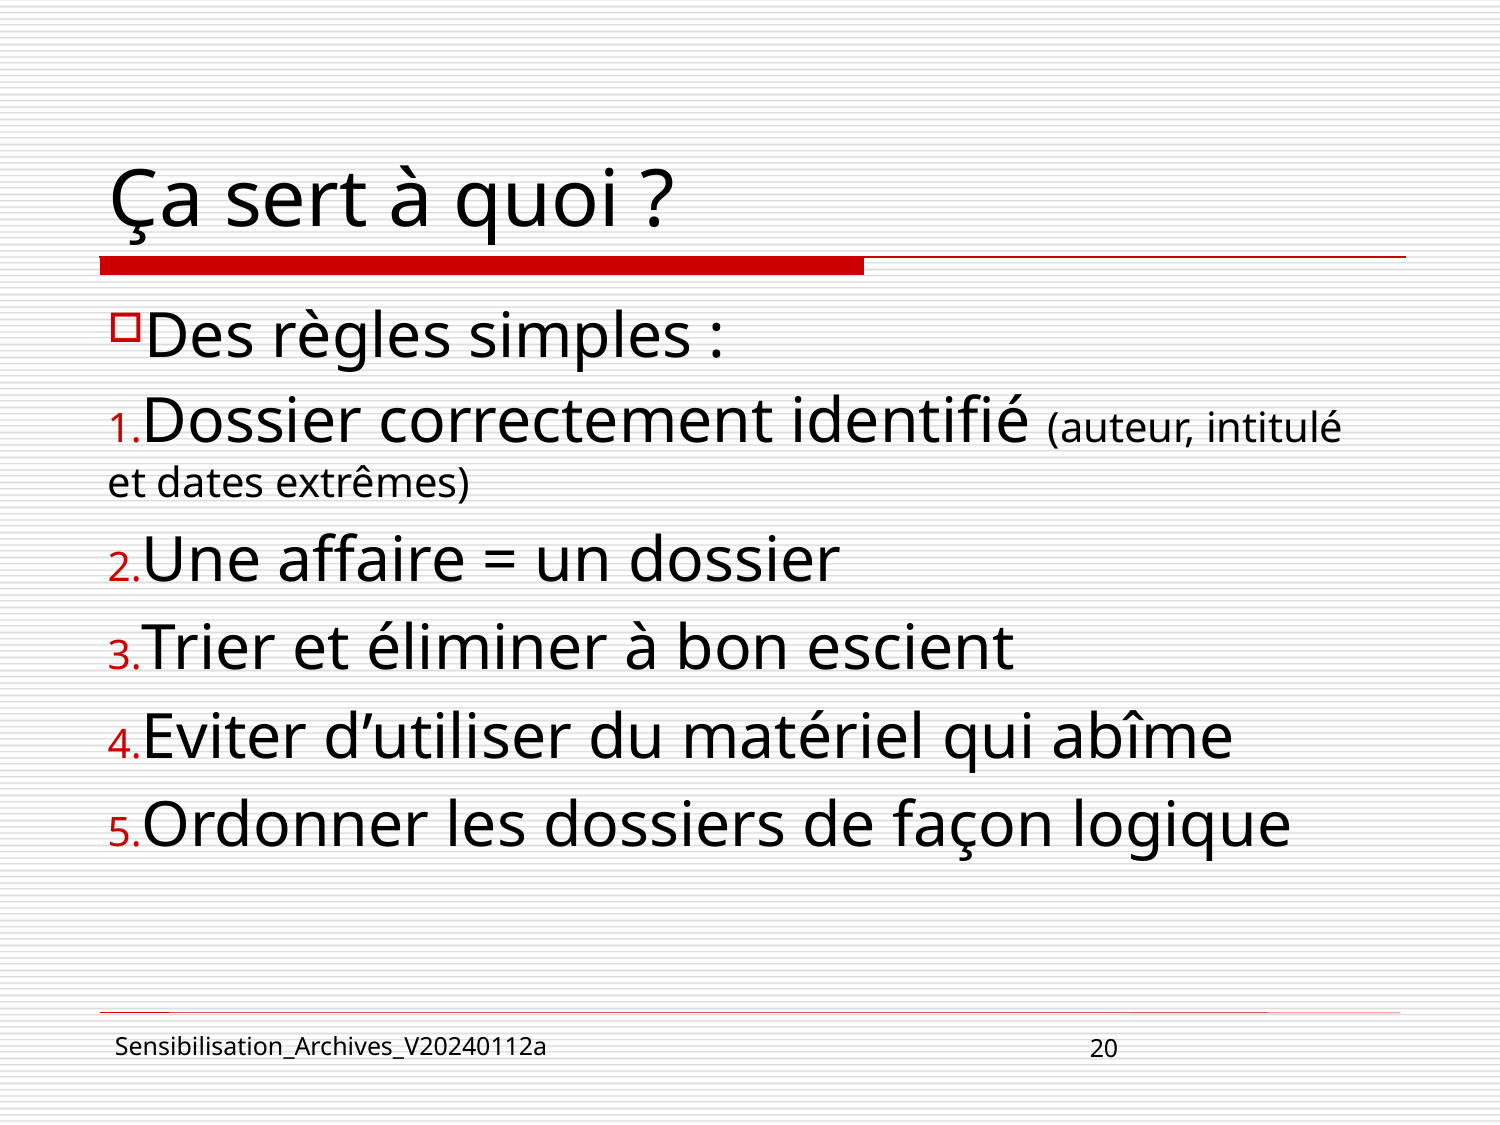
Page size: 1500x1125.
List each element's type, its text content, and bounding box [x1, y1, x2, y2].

picture [0, 0, 1500, 1125]
list Des règles simples : Dossier correctement identifié (auteur, intitulé et dates extrêmes) Une affaire = un dossier Trier et éliminer à bon escient Eviter d’utiliser du matériel qui abîme Ordonner les dossiers de façon logique [92, 287, 1406, 988]
text_box Sensibilisation_Archives_V20240112a [100, 1023, 989, 1101]
text_box 33 [1074, 1024, 1400, 1103]
title Ça sert à quoi ? [94, 50, 1407, 250]
